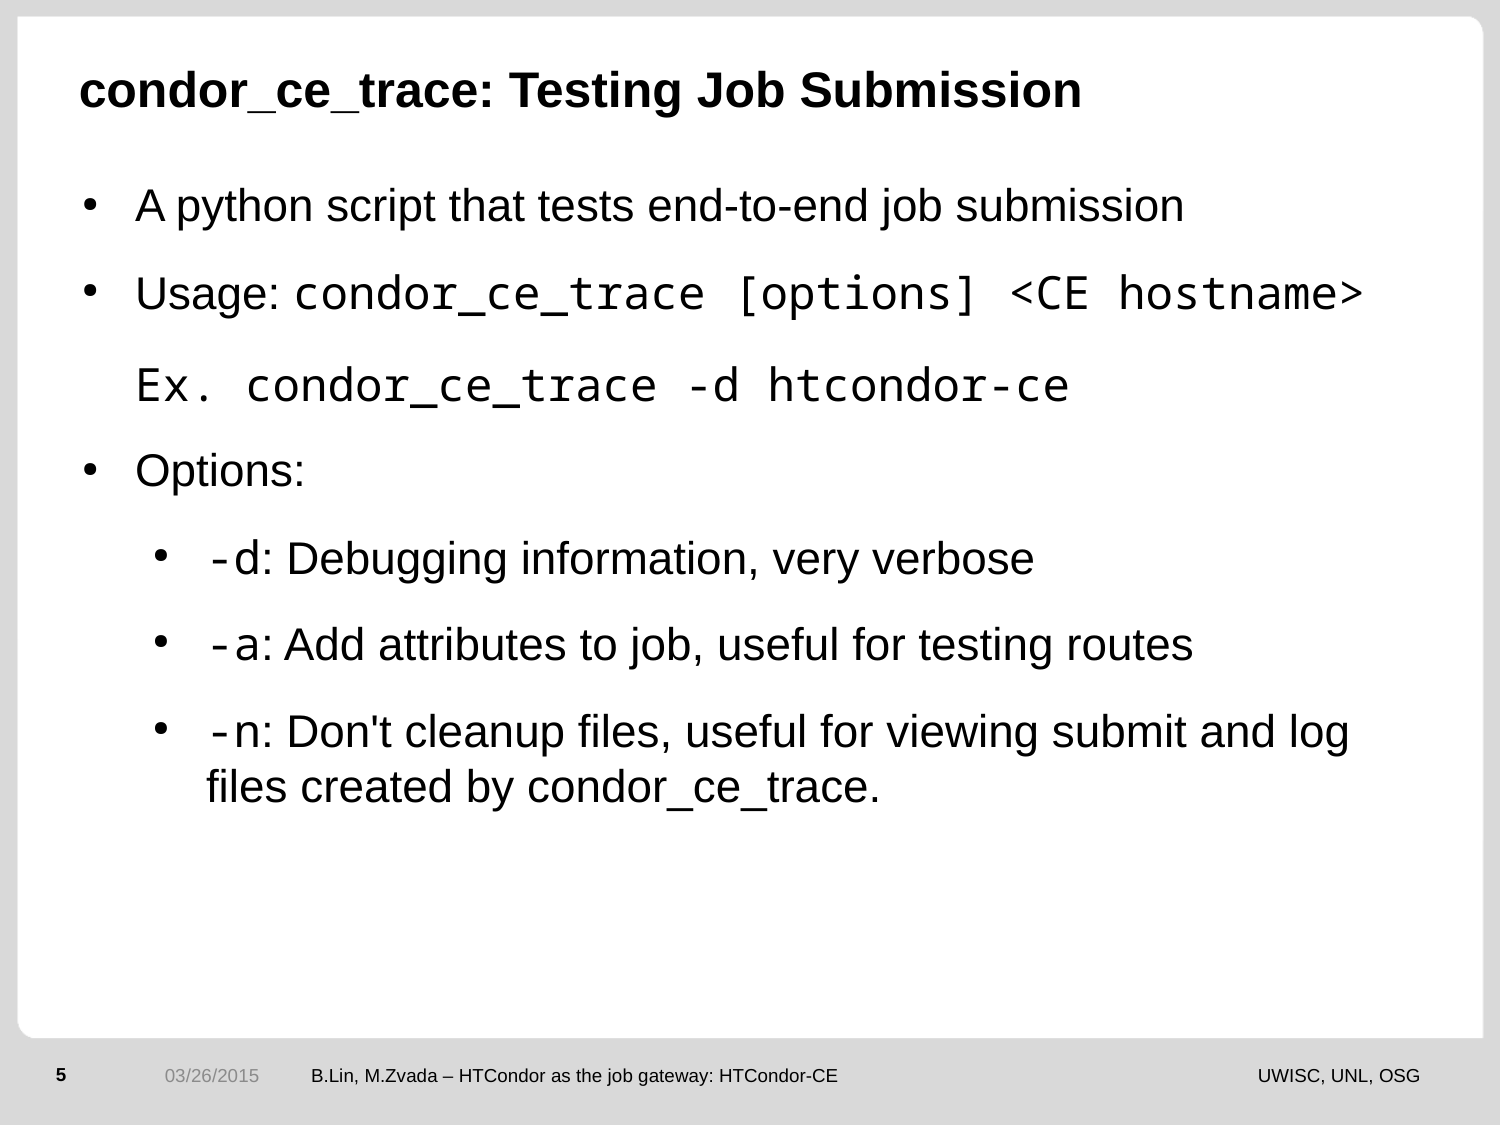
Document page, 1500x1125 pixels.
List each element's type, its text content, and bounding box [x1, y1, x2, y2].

list A python script that tests end-to-end job submission Usage: condor_ce_trace [options] <CE hostname> Ex. condor_ce_trace -d htcondor-ce Options: -d: Debugging information, very verbose -a: Add attributes to job, useful for testing routes -n: Don't cleanup files, useful for viewing submit and log files created by condor_ce_trace. [64, 179, 1436, 947]
picture [0, 0, 1500, 1125]
title condor_ce_trace: Testing Job Submission [64, 54, 1198, 147]
